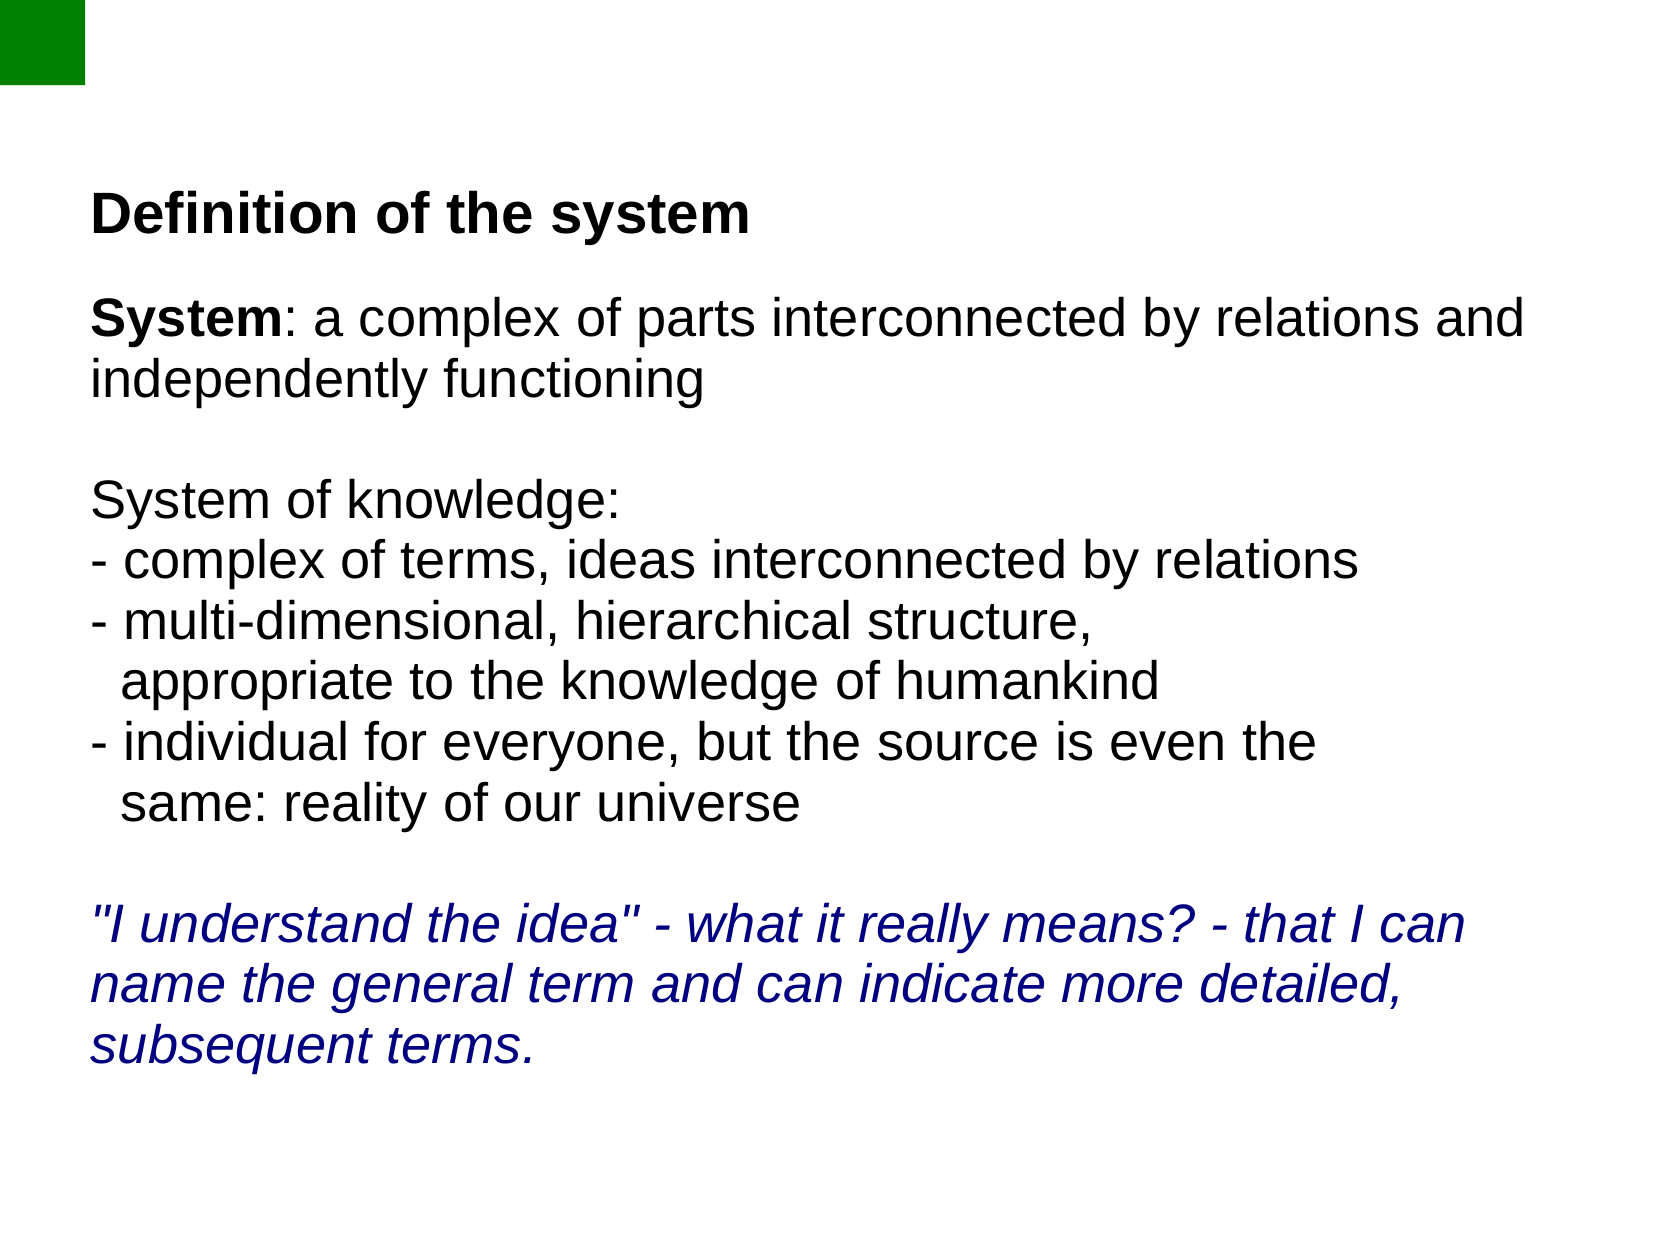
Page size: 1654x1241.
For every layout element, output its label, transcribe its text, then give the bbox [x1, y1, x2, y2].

text_box Definition of the system System: a complex of parts interconnected by relations and independently functioning System of knowledge: - complex of terms, ideas interconnected by relations - multi-dimensional, hierarchical structure, appropriate to the knowledge of humankind - individual for everyone, but the source is even the same: reality of our universe "I understand the idea" - what it really means? - that I can name the general term and can indicate more detailed, subsequent terms. [75, 173, 1564, 1119]
text_box [0, 0, 86, 86]
